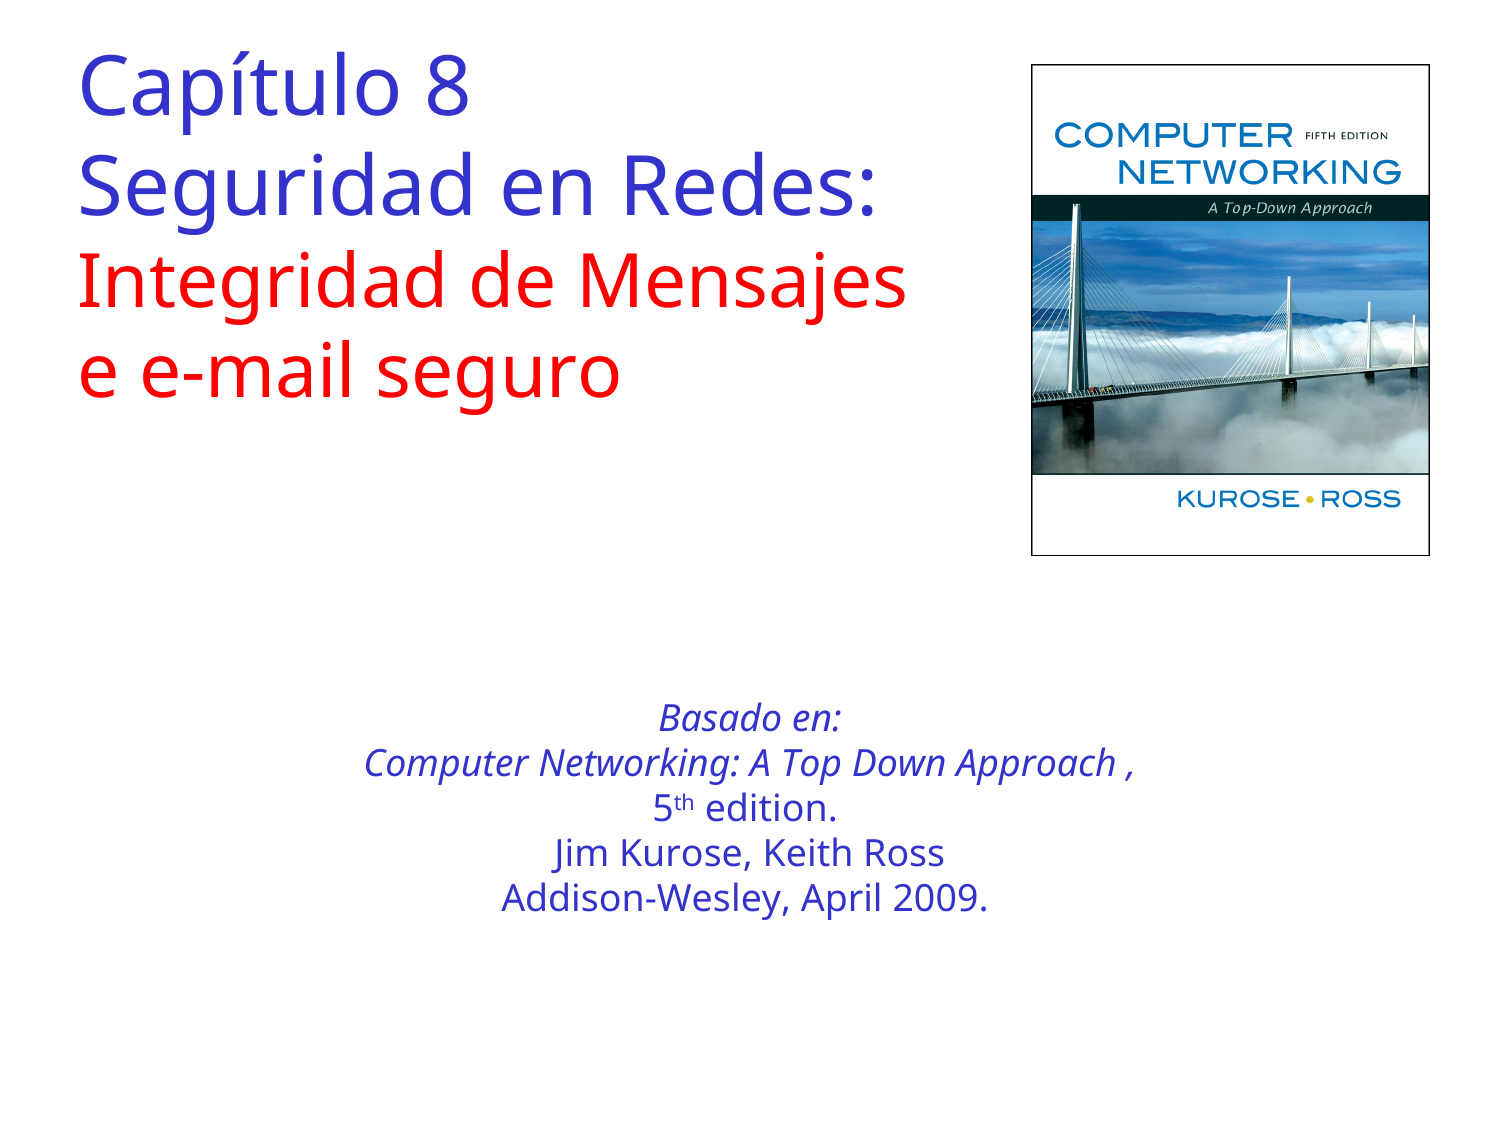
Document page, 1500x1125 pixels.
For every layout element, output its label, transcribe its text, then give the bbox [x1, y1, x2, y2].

text_box Basado en: Computer Networking: A Top Down Approach , 5th edition. Jim Kurose, Keith Ross Addison-Wesley, April 2009. [256, 571, 1244, 1042]
text_box Capítulo 8 Seguridad en Redes: Integridad de Mensajes e e-mail seguro [62, 80, 1009, 364]
picture [1031, 64, 1430, 556]
